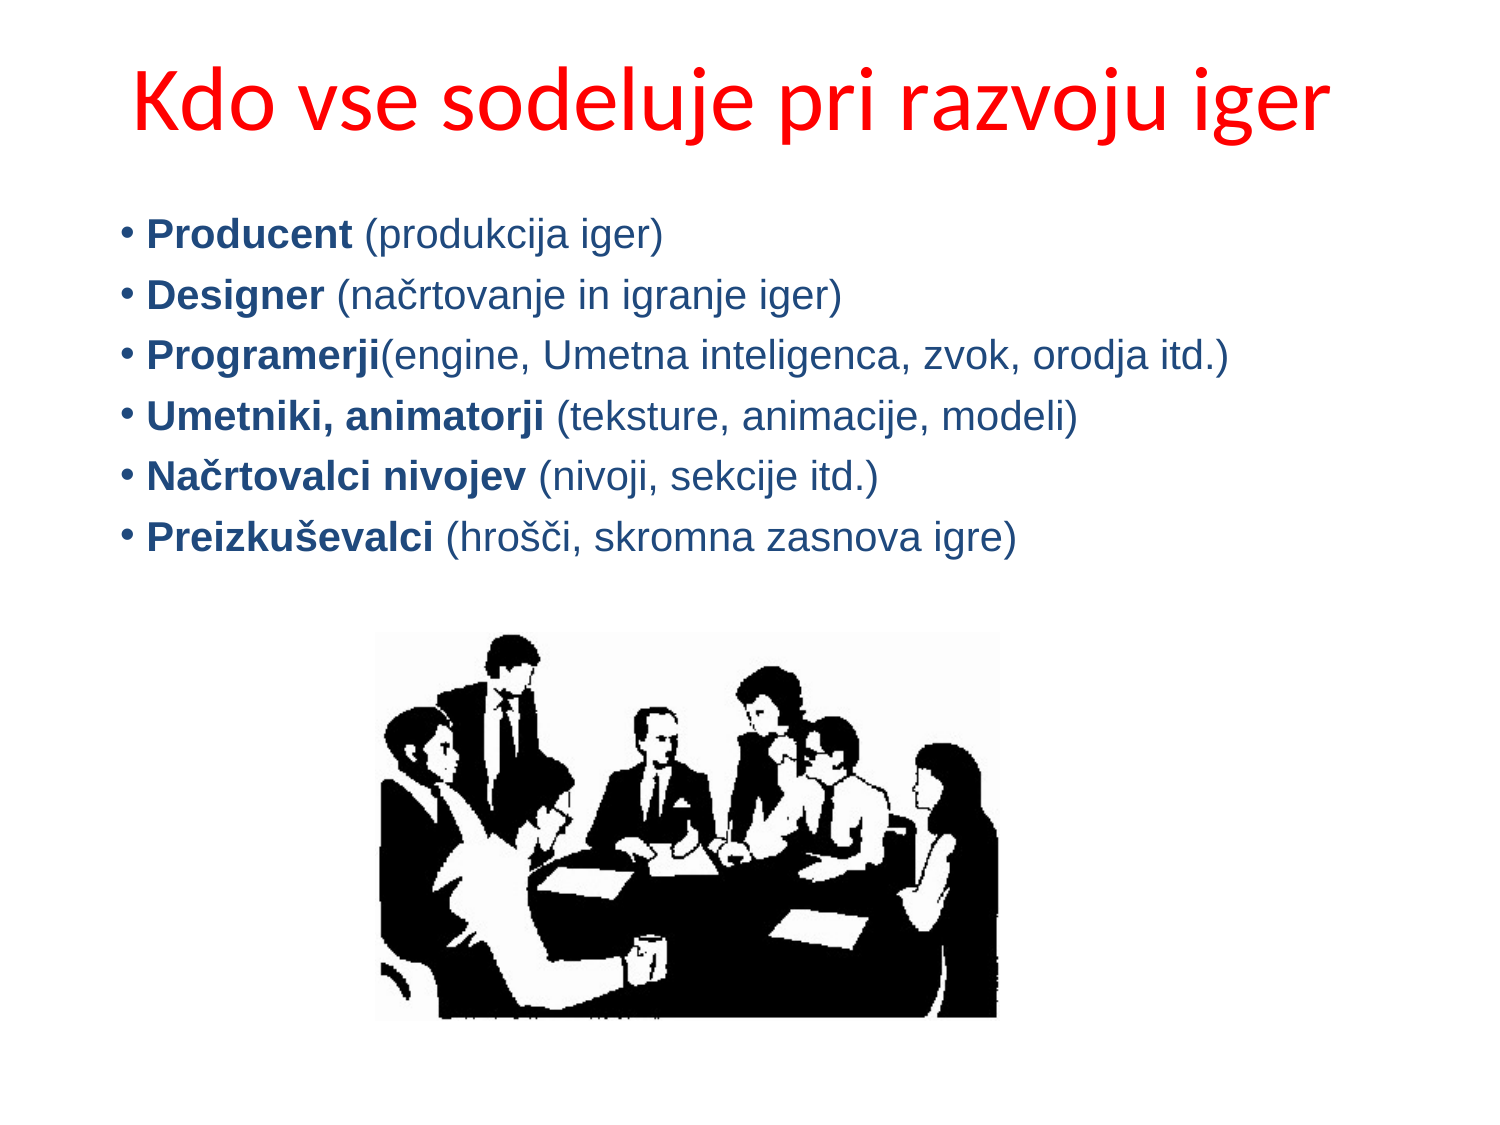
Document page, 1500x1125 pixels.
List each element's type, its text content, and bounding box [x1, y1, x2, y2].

text_box Producent (produkcija iger) Designer (načrtovanje in igranje iger) Programerji(engine, Umetna inteligenca, zvok, orodja itd.) Umetniki, animatorji (teksture, animacije, modeli) Načrtovalci nivojev (nivoji, sekcije itd.) Preizkuševalci (hrošči, skromna zasnova igre) [105, 212, 1383, 568]
picture [375, 632, 1000, 1021]
title Kdo vse sodeluje pri razvoju iger [58, 0, 1409, 212]
